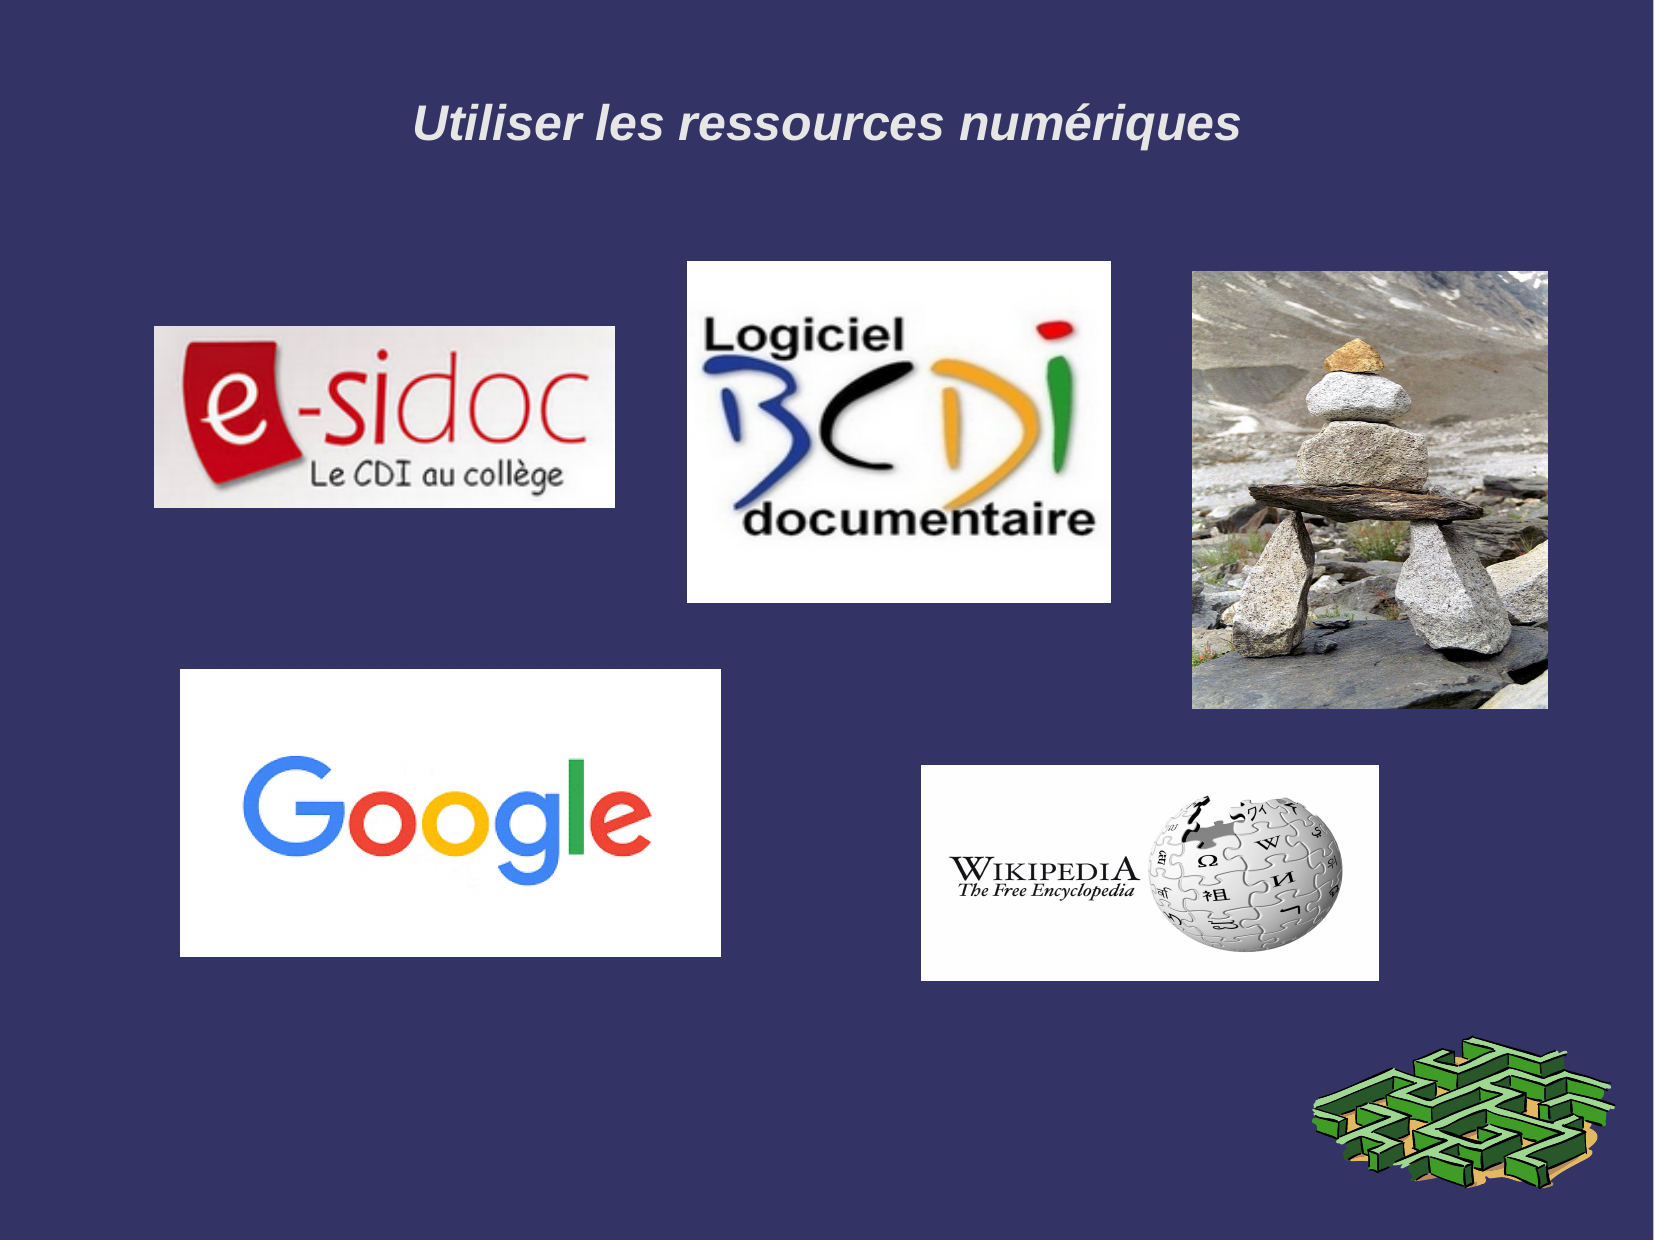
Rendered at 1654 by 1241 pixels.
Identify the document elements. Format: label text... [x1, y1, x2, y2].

picture [687, 261, 1111, 603]
picture [180, 669, 721, 957]
title Utiliser les ressources numériques [121, 19, 1534, 227]
picture [921, 765, 1379, 981]
picture [1192, 271, 1548, 709]
picture [154, 326, 615, 508]
